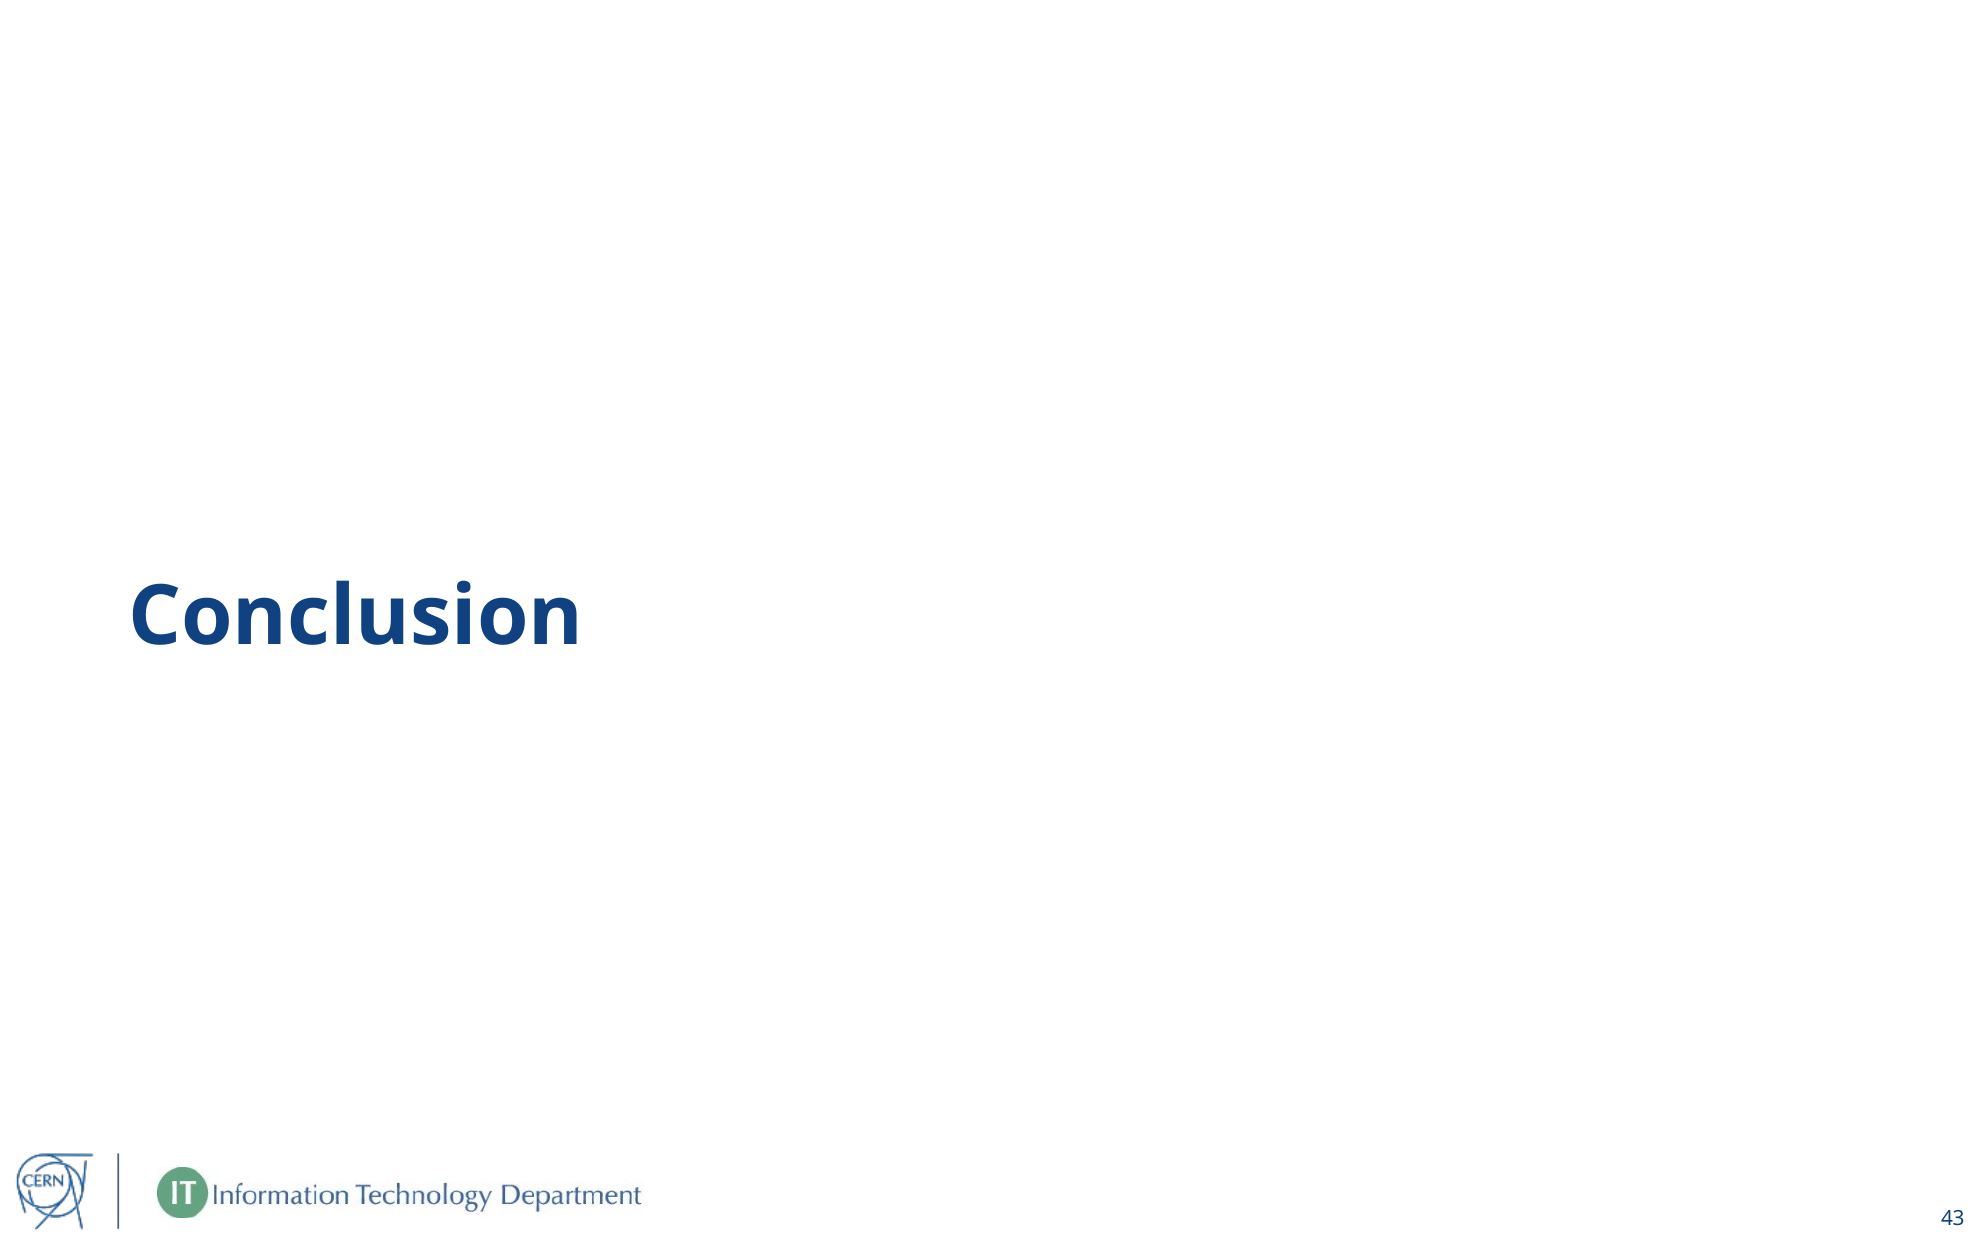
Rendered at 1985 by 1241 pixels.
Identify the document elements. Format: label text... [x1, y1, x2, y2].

picture [19, 1188, 64, 1207]
picture [157, 1167, 948, 1218]
title Conclusion [128, 522, 1890, 703]
picture [16, 1188, 64, 1236]
picture [51, 1200, 64, 1215]
picture [38, 1207, 55, 1215]
